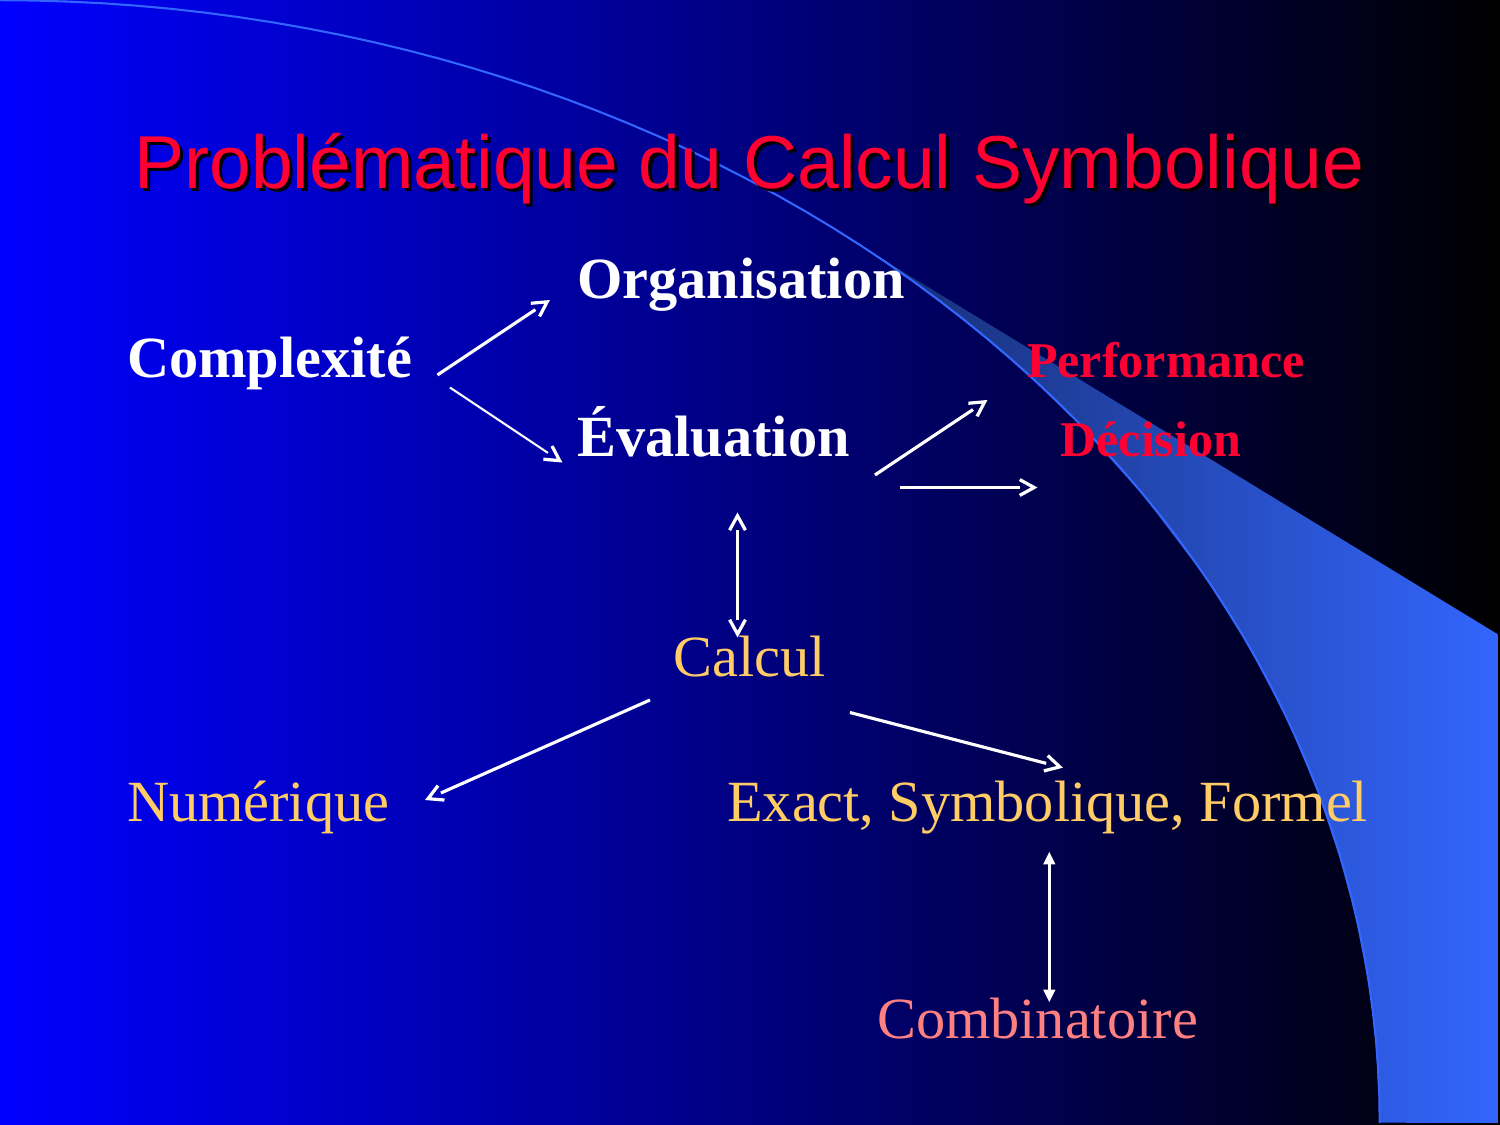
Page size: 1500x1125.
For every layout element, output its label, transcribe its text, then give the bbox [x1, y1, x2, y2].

list Organisation Complexité Performance Évaluation Décision Calcul Numérique Exact, Symbolique, Formel Combinatoire [112, 237, 1388, 1073]
title Problématique du Calcul Symbolique [112, 99, 1388, 225]
